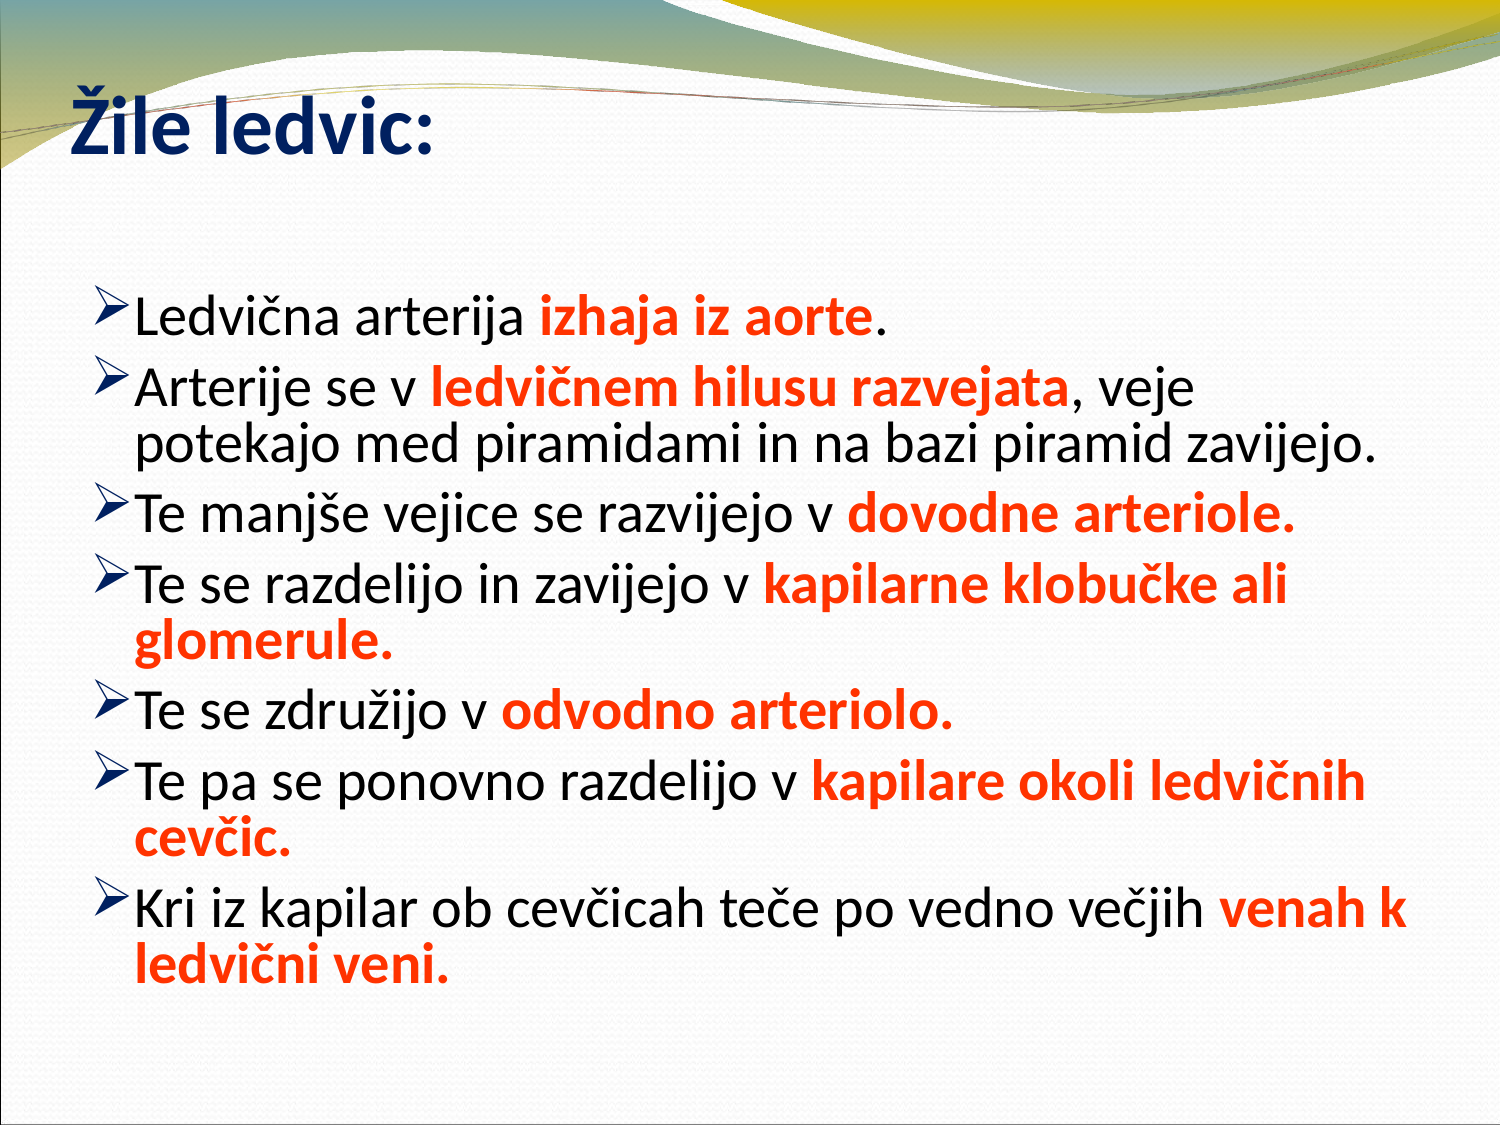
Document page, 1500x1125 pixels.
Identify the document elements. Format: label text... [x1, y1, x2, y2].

text_box Žile ledvic: [70, 63, 1421, 272]
text_box Ledvična arterija izhaja iz aorte. Arterije se v ledvičnem hilusu razvejata, veje potekajo med piramidami in na bazi piramid zavijejo. Te manjše vejice se razvijejo v dovodne arteriole. Te se razdelijo in zavijejo v kapilarne klobučke ali glomerule. Te se združijo v odvodno arteriolo. Te pa se ponovno razdelijo v kapilare okoli ledvičnih cevčic. Kri iz kapilar ob cevčicah teče po vedno večjih venah k ledvični veni. [74, 199, 1425, 1061]
picture [0, 0, 1500, 1125]
